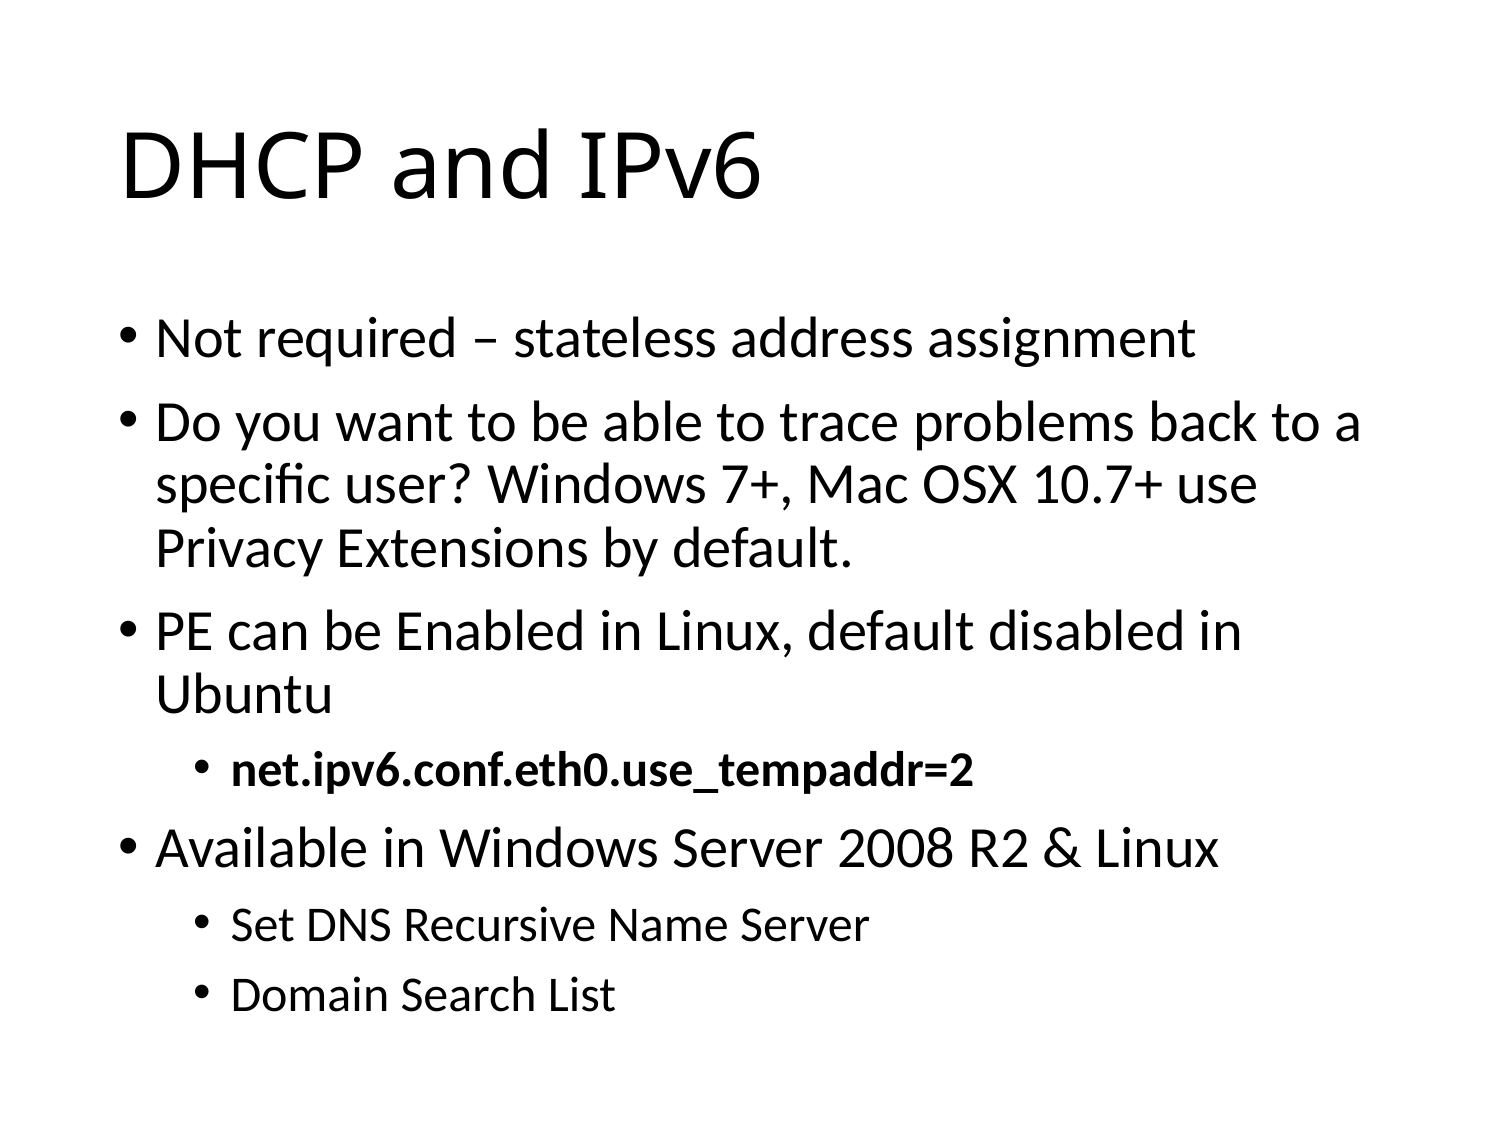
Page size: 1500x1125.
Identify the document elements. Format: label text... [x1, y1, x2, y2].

list Not required – stateless address assignment Do you want to be able to trace problems back to a specific user? Windows 7+, Mac OSX 10.7+ use Privacy Extensions by default. PE can be Enabled in Linux, default disabled in Ubuntu net.ipv6.conf.eth0.use_tempaddr=2 Available in Windows Server 2008 R2 & Linux Set DNS Recursive Name Server Domain Search List [103, 299, 1397, 1014]
title DHCP and IPv6 [103, 59, 1397, 278]
